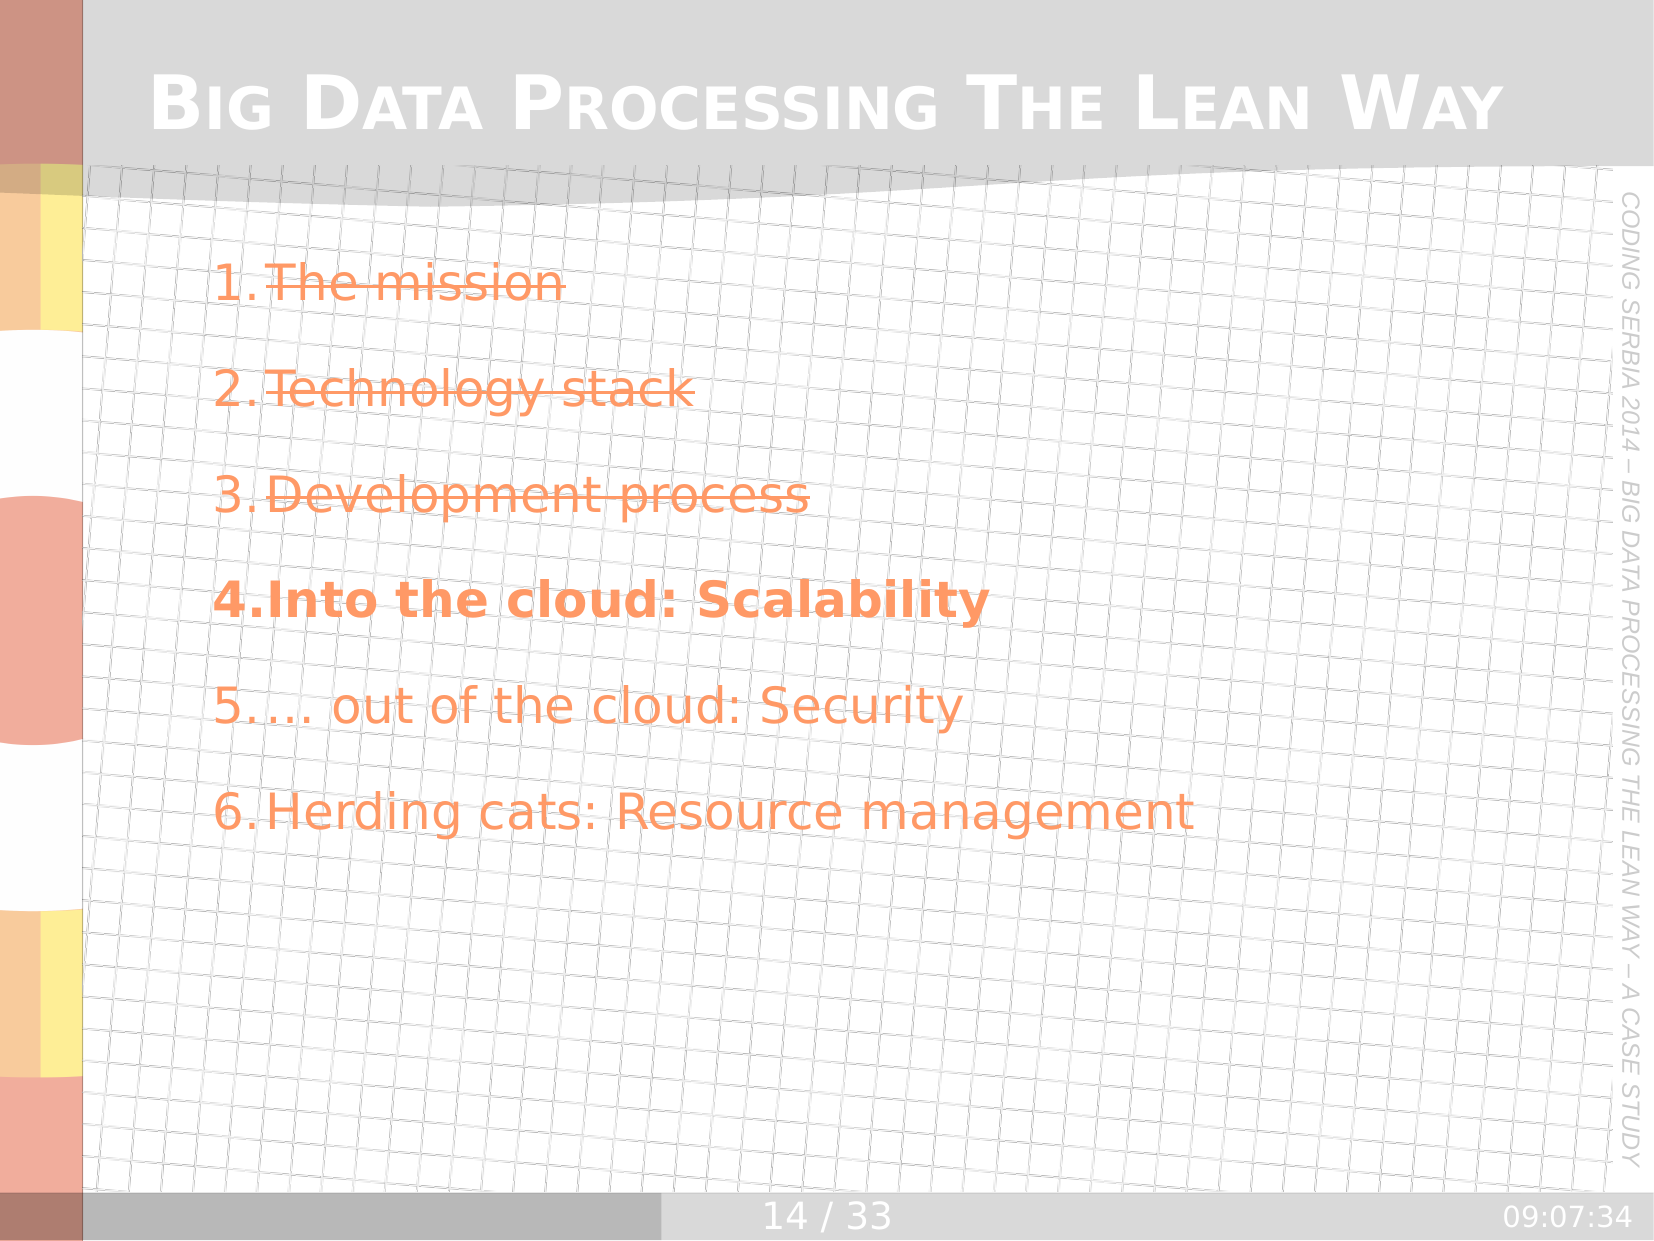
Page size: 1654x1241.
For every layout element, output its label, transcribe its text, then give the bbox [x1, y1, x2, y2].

title BIG DATA PROCESSING THE LEAN WAY [147, 41, 1565, 166]
text_box [0, 1192, 662, 1241]
list The mission Technology stack Development process Into the cloud: Scalability … out of the cloud: Security Herding cats: Resource management [194, 253, 1554, 1188]
picture [82, 165, 1613, 1192]
